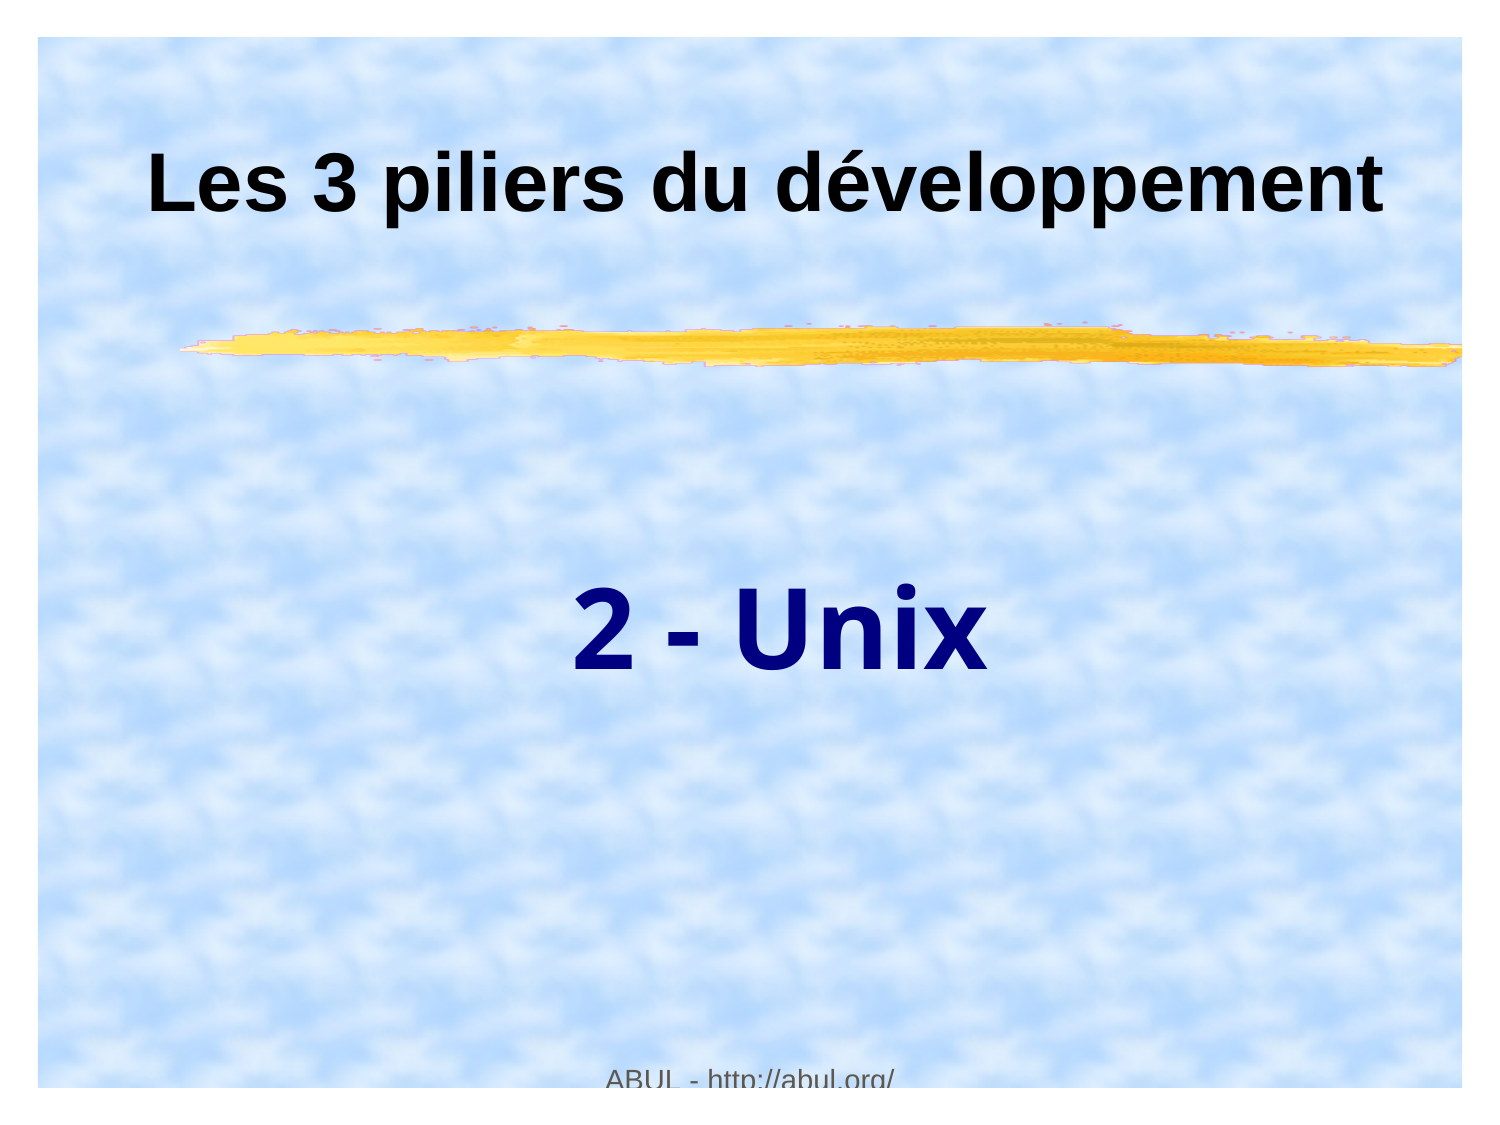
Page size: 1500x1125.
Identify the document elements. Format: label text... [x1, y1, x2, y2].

picture [609, 1084, 621, 1088]
picture [745, 1076, 752, 1088]
picture [629, 1081, 639, 1088]
picture [728, 1076, 733, 1088]
picture [874, 1076, 882, 1088]
picture [802, 1076, 809, 1088]
title Les 3 piliers du développement [145, 66, 1416, 300]
picture [611, 1073, 618, 1082]
picture [848, 1076, 856, 1088]
picture [784, 1082, 791, 1088]
subtitle 2 - Unix [264, 491, 1262, 761]
picture [712, 1076, 719, 1088]
picture [37, 37, 1463, 1088]
picture [629, 1072, 638, 1078]
